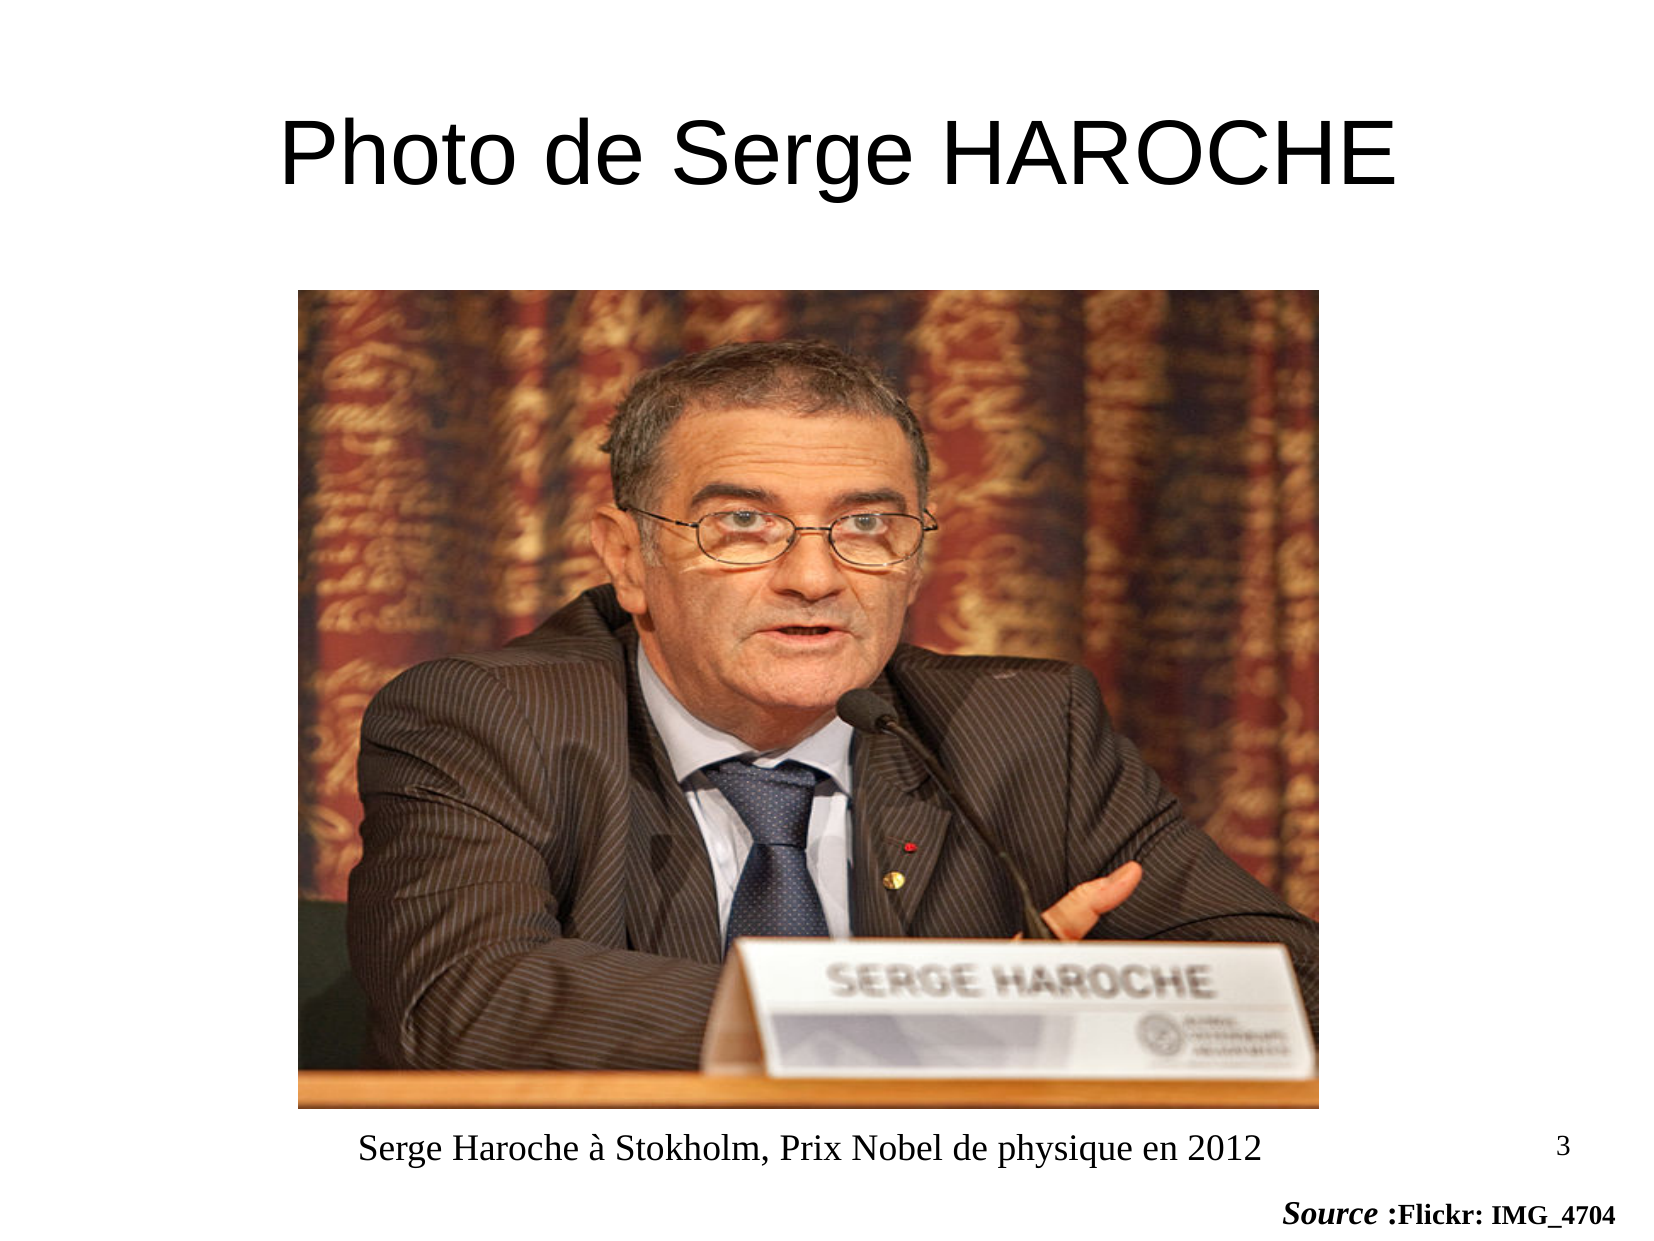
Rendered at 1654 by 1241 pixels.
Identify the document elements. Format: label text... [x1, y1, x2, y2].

text_box Source :Flickr: IMG_4704 [1267, 1187, 1654, 1241]
picture [298, 290, 1319, 1109]
title Photo de Serge HAROCHE [82, 49, 1571, 257]
text_box Serge Haroche à Stokholm, Prix Nobel de physique en 2012 [292, 1119, 1329, 1177]
